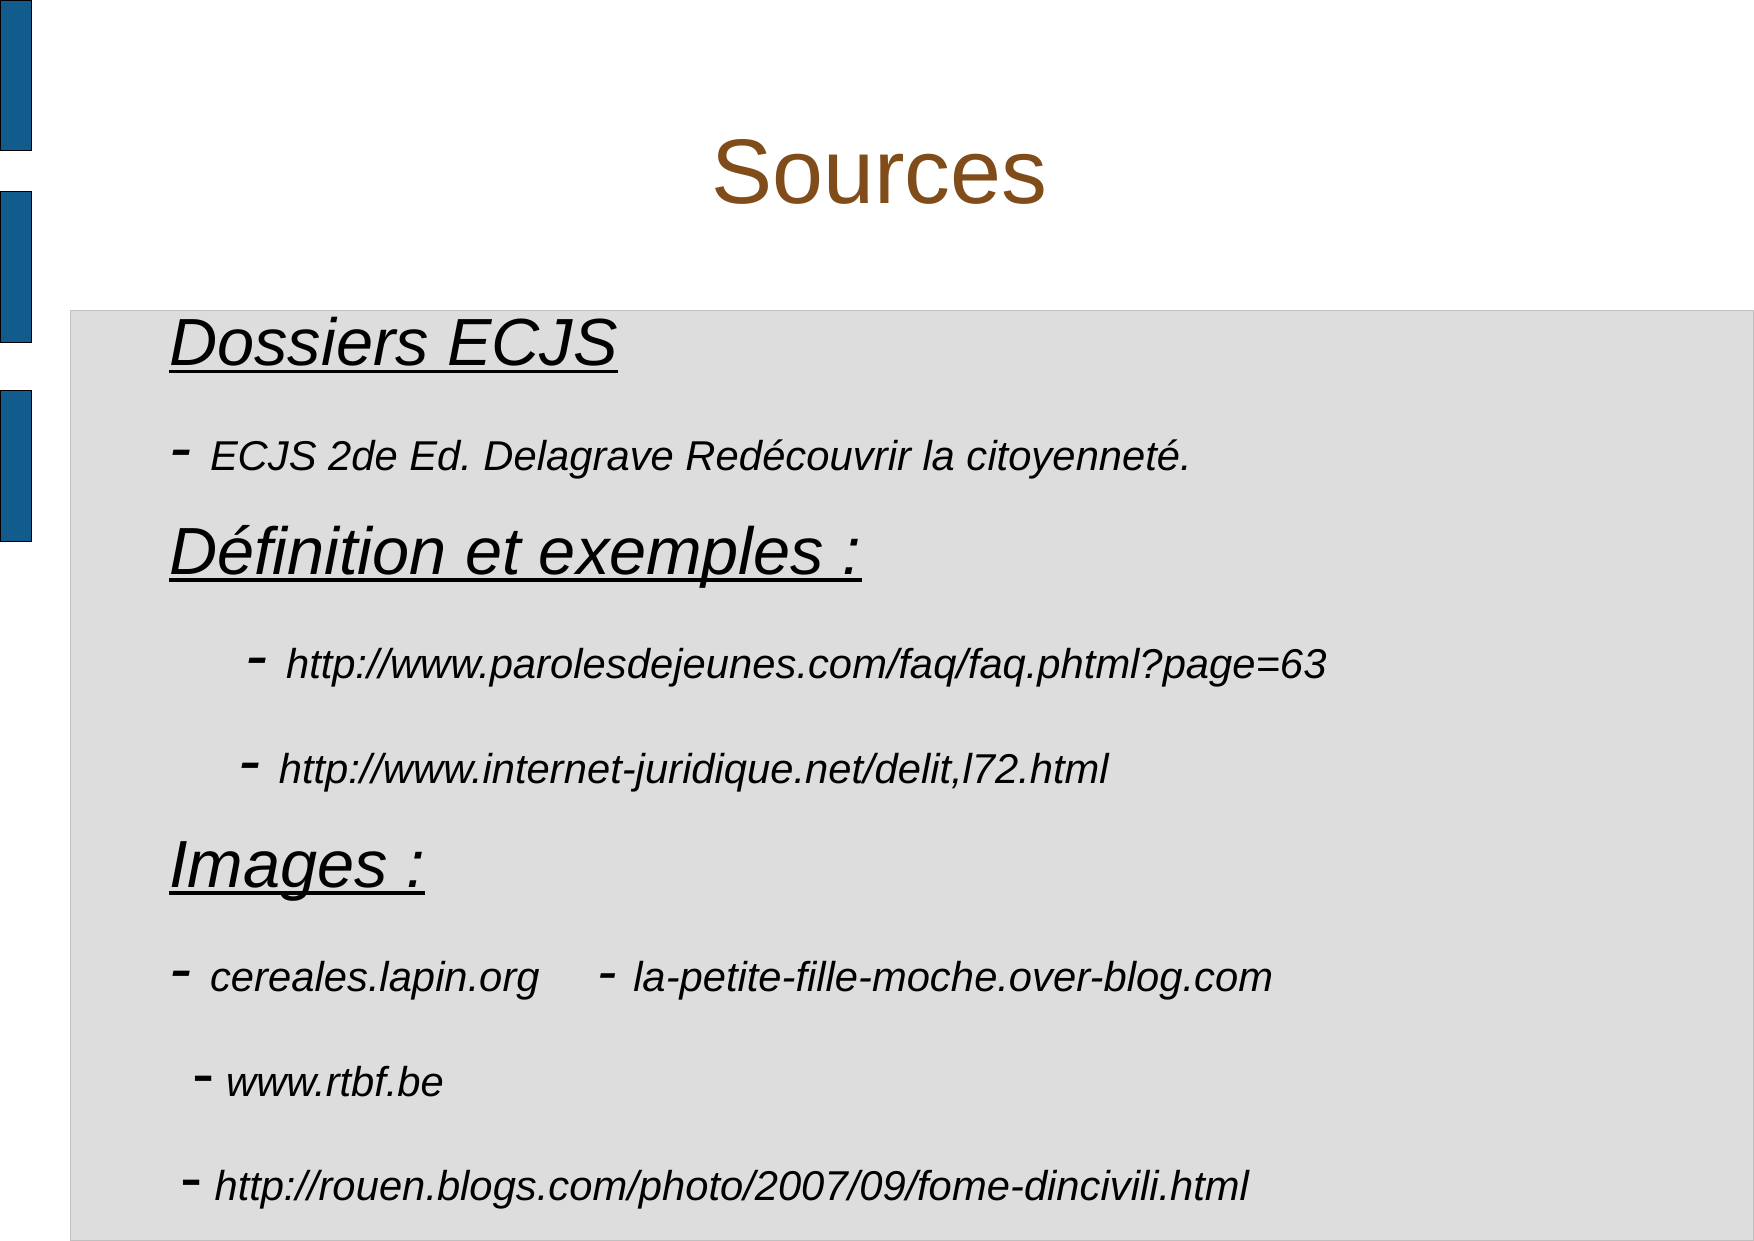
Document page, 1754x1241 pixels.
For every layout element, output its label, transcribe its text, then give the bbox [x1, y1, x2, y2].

list Dossiers ECJS - ECJS 2de Ed. Delagrave Redécouvrir la citoyenneté. Définition et exemples : - http://www.parolesdejeunes.com/faq/faq.phtml?page=63 - http://www.internet-juridique.net/delit,l72.html Images : - cereales.lapin.org - la-petite-fille-moche.over-blog.com - www.rtbf.be - http://rouen.blogs.com/photo/2007/09/fome-dincivili.html [169, 305, 1536, 1241]
title Sources [164, 78, 1595, 266]
